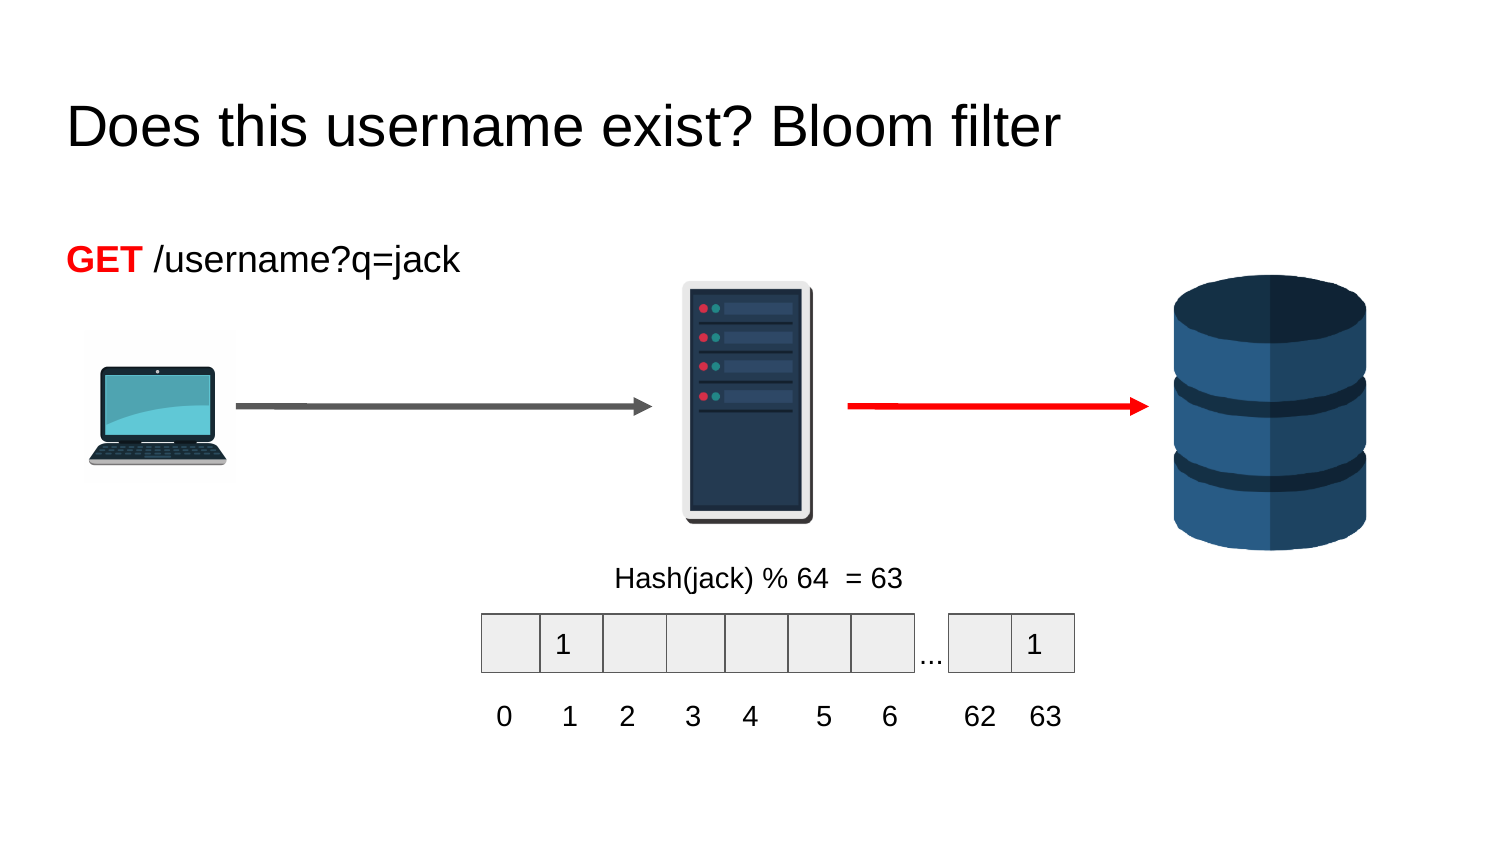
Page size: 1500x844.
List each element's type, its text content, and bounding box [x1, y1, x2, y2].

picture [84, 330, 236, 483]
picture [1148, 244, 1397, 568]
text_box [481, 613, 540, 673]
text_box 1 [540, 613, 603, 673]
text_box [603, 613, 915, 673]
picture [652, 250, 848, 544]
text_box 1 [1011, 613, 1075, 673]
title Does this username exist? Bloom filter [51, 72, 1096, 167]
text_box ... [904, 620, 1002, 667]
text_box 0 1 2 3 4 5 6 62 63 [473, 682, 1120, 728]
text_box Hash(jack) % 64 = 63 [599, 544, 965, 603]
text_box [948, 613, 1011, 673]
text_box GET /username?q=jack [51, 219, 545, 314]
